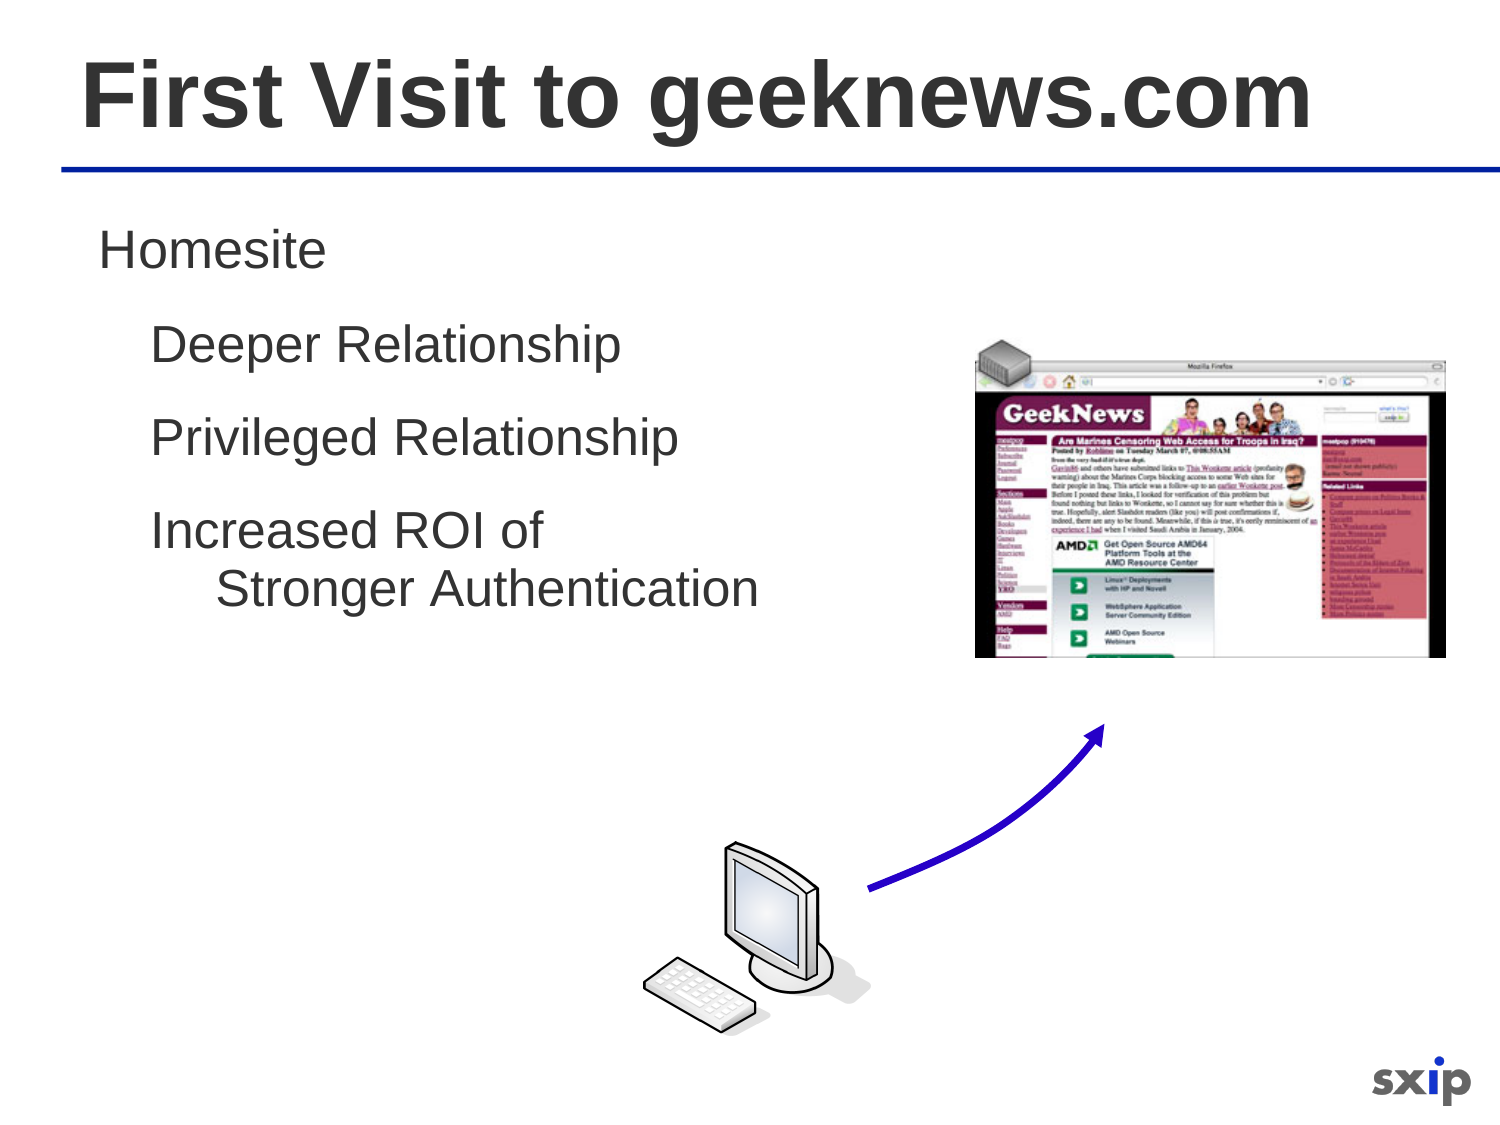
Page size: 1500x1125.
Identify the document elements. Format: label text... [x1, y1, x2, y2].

picture [1372, 1056, 1471, 1106]
picture [975, 337, 1446, 659]
list Homesite Deeper Relationship Privileged Relationship Increased ROI of Stronger Authentication [62, 219, 813, 1041]
picture [813, 841, 871, 1036]
title First Visit to geeknews.com [61, 21, 1495, 169]
